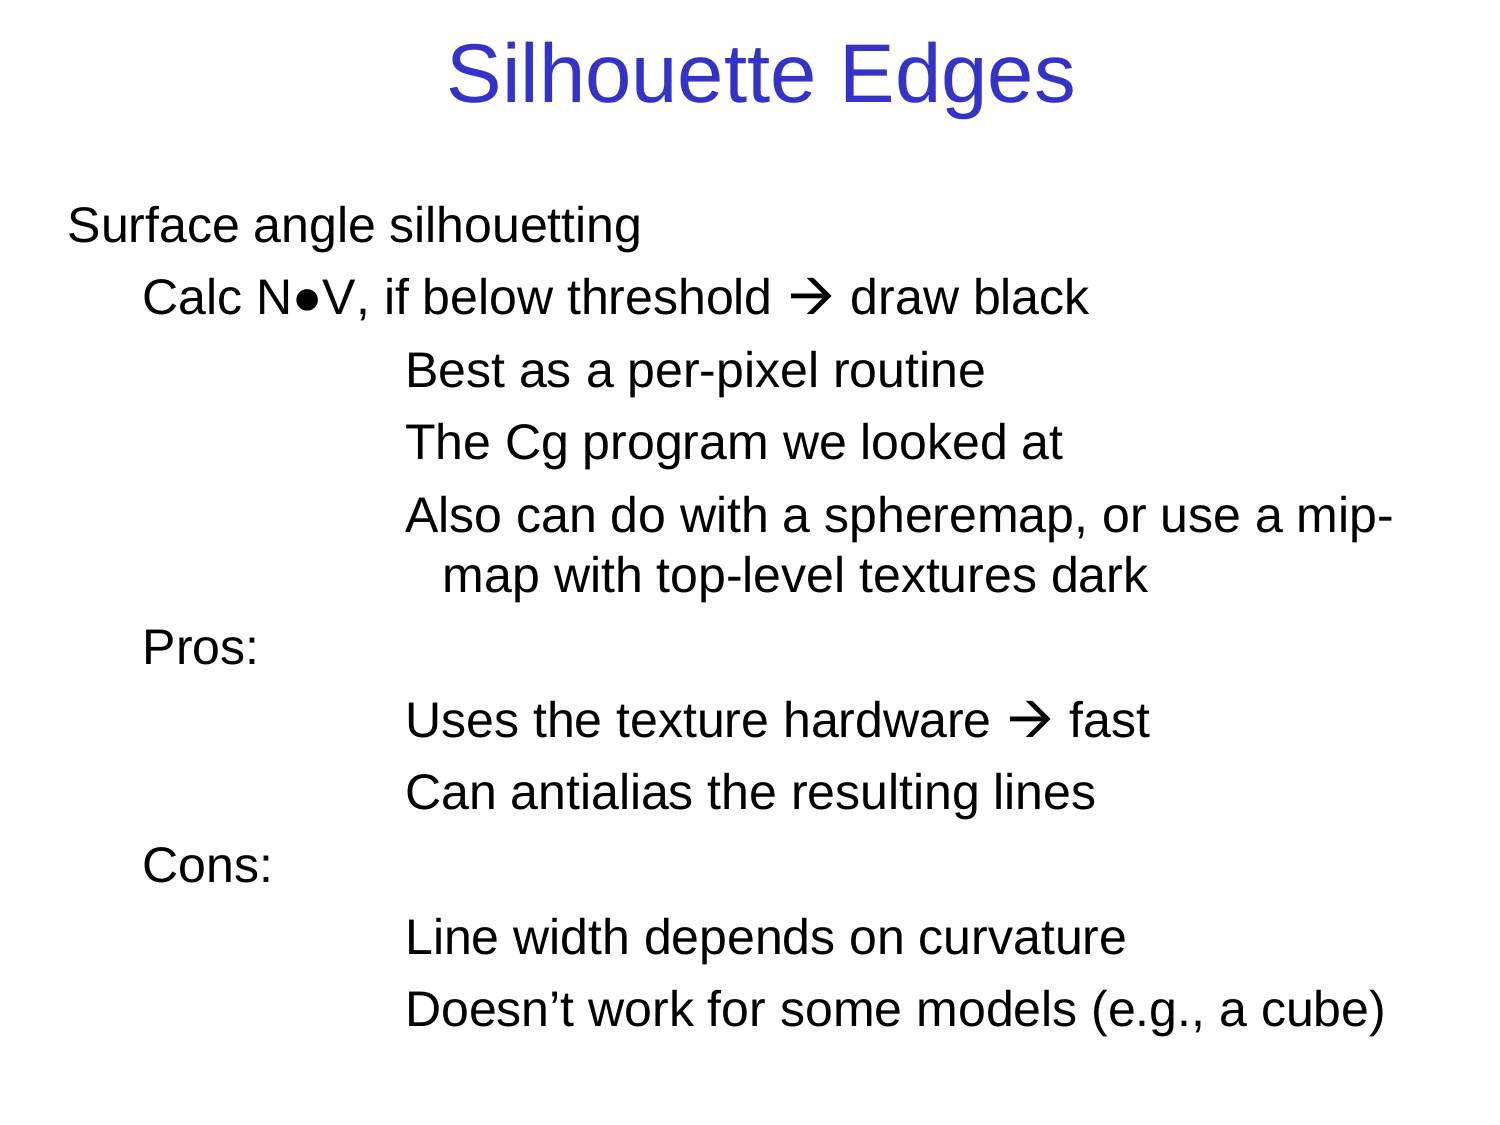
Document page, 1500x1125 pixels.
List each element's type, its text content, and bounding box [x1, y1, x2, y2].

title Silhouette Edges [123, 0, 1399, 138]
list Surface angle silhouetting Calc N●V, if below threshold  draw black Best as a per-pixel routine The Cg program we looked at Also can do with a spheremap, or use a mip-map with top-level textures dark Pros: Uses the texture hardware  fast Can antialias the resulting lines Cons: Line width depends on curvature Doesn’t work for some models (e.g., a cube) [53, 184, 1459, 1071]
